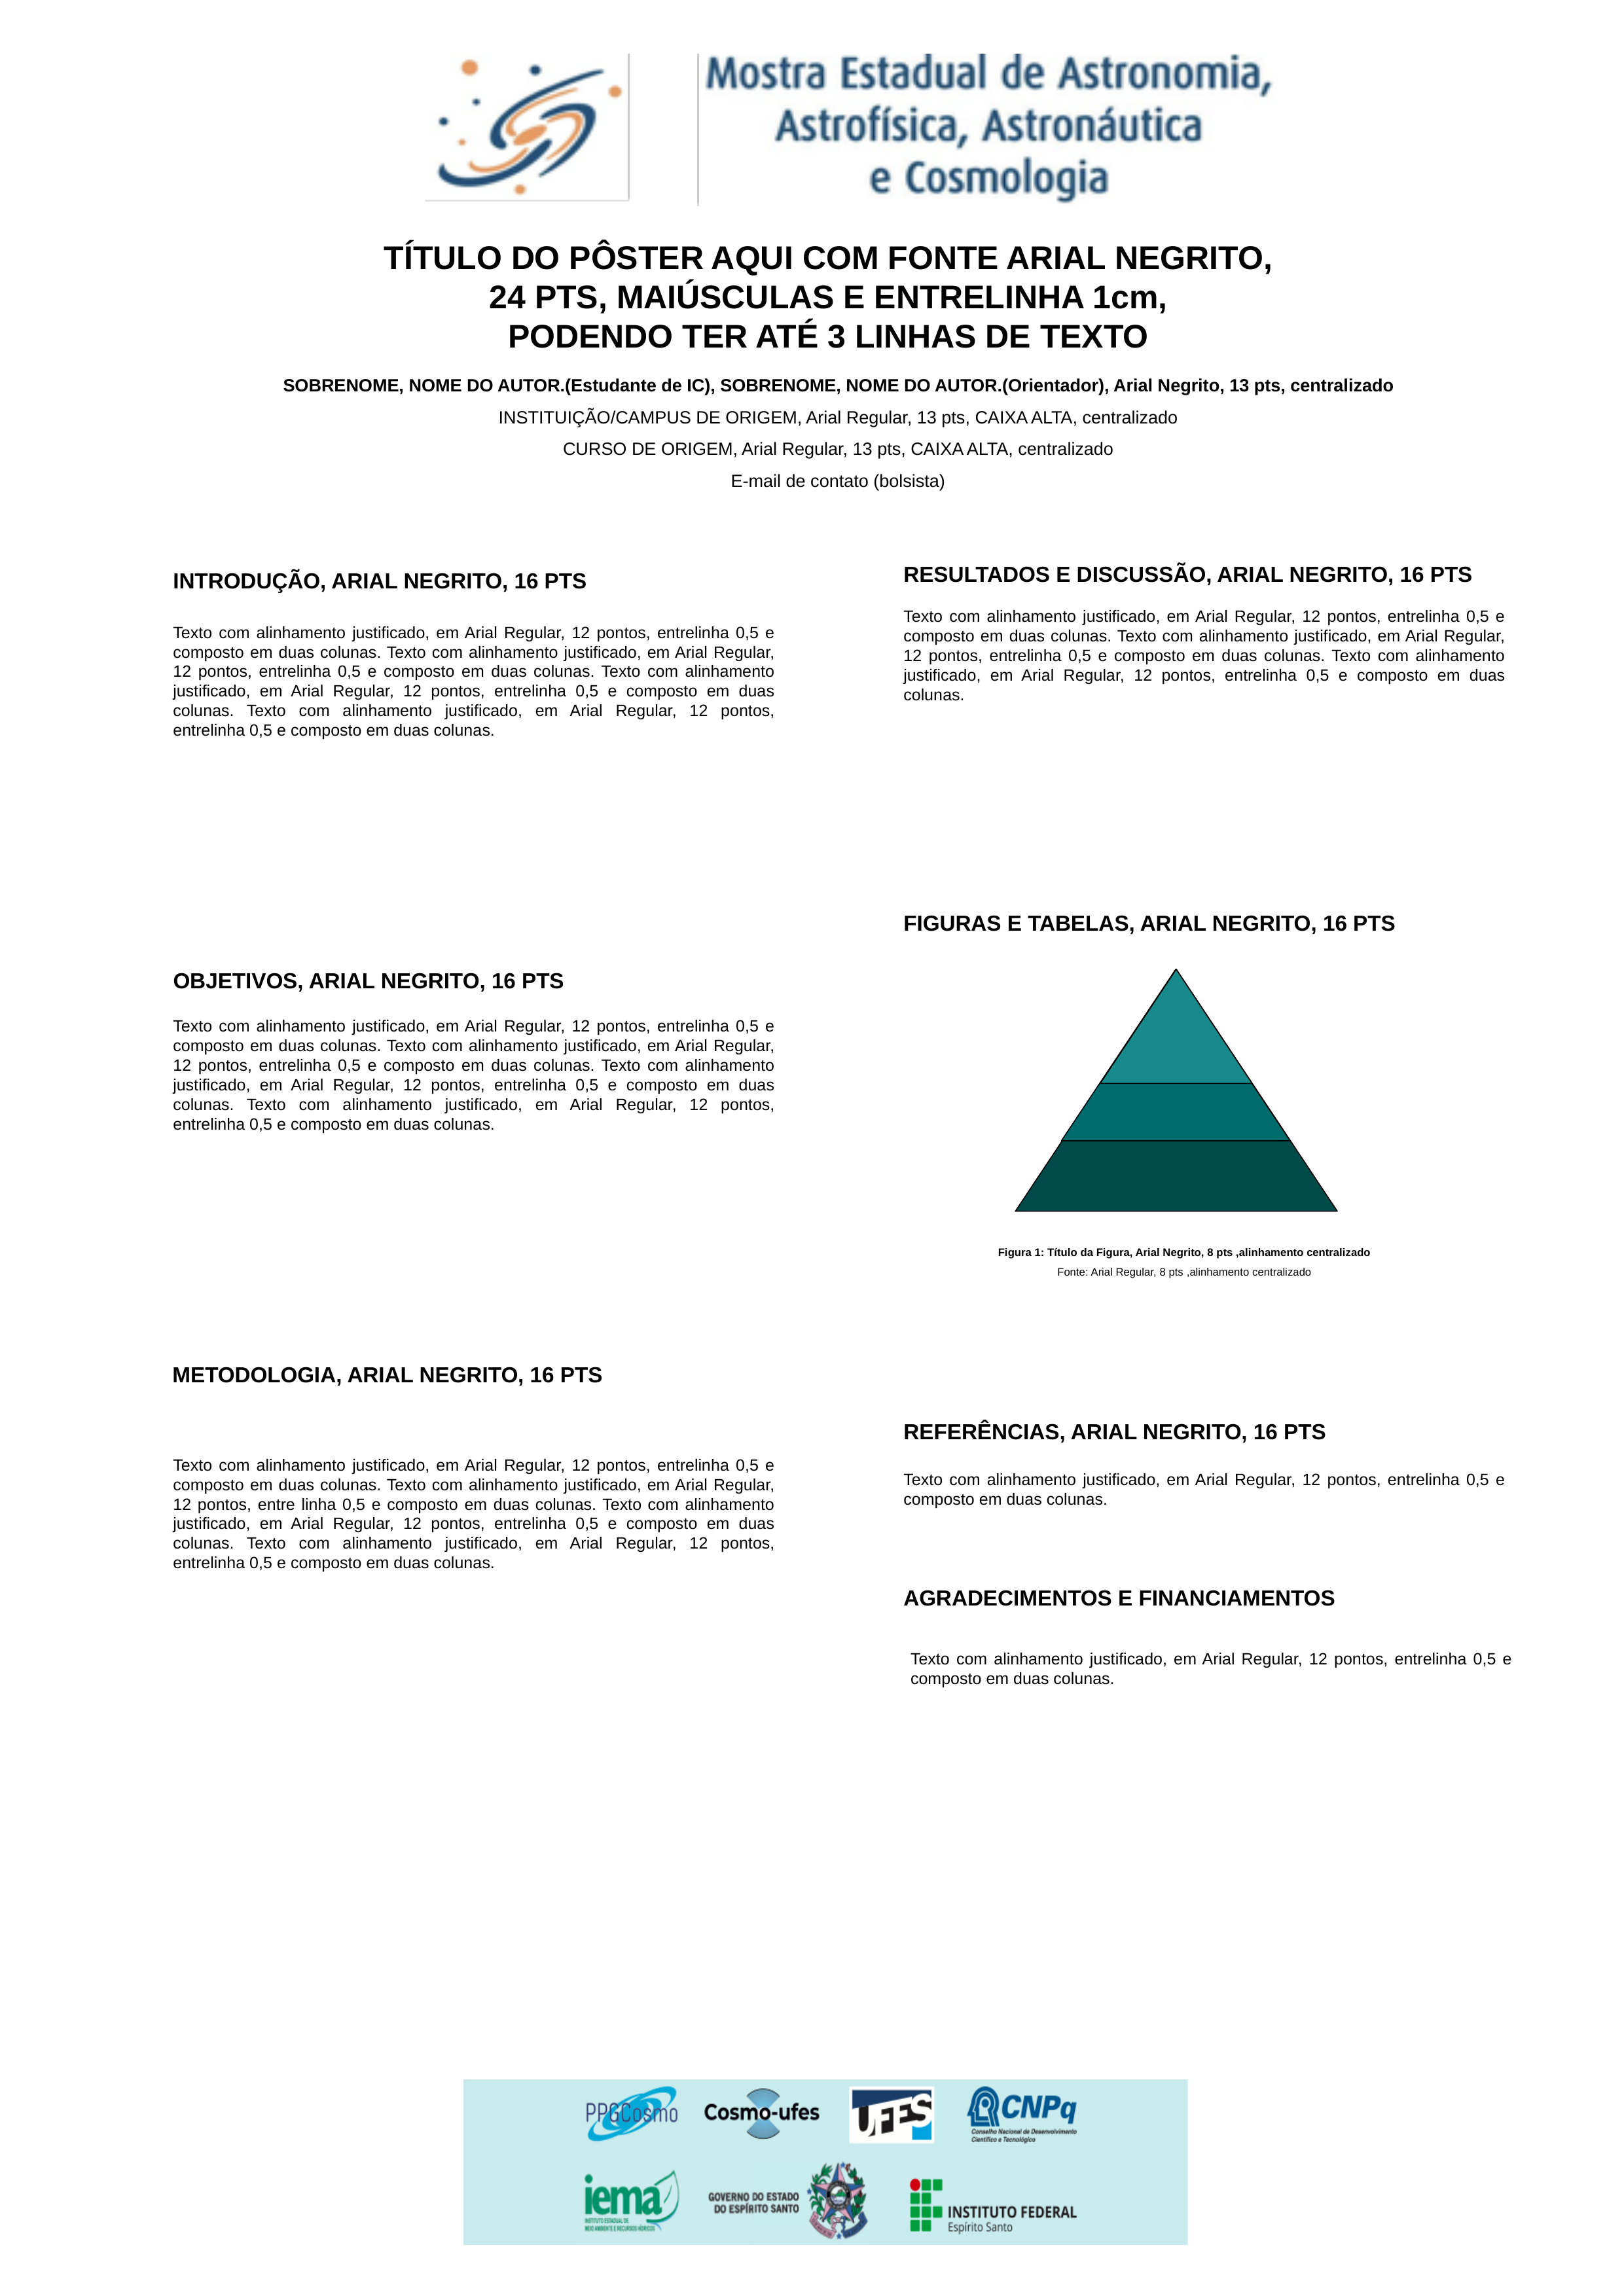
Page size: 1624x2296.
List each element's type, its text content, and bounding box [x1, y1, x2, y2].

text_box METODOLOGIA, ARIAL NEGRITO, 16 PTS [139, 1355, 785, 1415]
text_box Texto com alinhamento justificado, em Arial Regular, 12 pontos, entrelinha 0,5 e composto em duas colunas. Texto com alinhamento justificado, em Arial Regular, 12 pontos, entrelinha 0,5 e composto em duas colunas. Texto com alinhamento justificado, em Arial Regular, 12 pontos, entrelinha 0,5 e composto em duas colunas. [871, 601, 1517, 1005]
picture [425, 54, 1276, 206]
text_box [1015, 1005, 1338, 1211]
text_box REFERÊNCIAS, ARIAL NEGRITO, 16 PTS [871, 1400, 1517, 1460]
text_box AGRADECIMENTOS E FINANCIAMENTOS [871, 1579, 1547, 1638]
text_box OBJETIVOS, ARIAL NEGRITO, 16 PTS [140, 948, 786, 1008]
text_box Figura 1: Título da Figura, Arial Negrito, 8 pts ,alinhamento centralizado Fonte: Arial Regular, 8 pts ,alinhamento centralizado [850, 1234, 1496, 1330]
text_box Texto com alinhamento justificado, em Arial Regular, 12 pontos, entrelinha 0,5 e composto em duas colunas. Texto com alinhamento justificado, em Arial Regular, 12 pontos, entre linha 0,5 e composto em duas colunas. Texto com alinhamento justificado, em Arial Regular, 12 pontos, entrelinha 0,5 e composto em duas colunas. Texto com alinhamento justificado, em Arial Regular, 12 pontos, entrelinha 0,5 e composto em duas colunas. [140, 1449, 786, 1854]
text_box SOBRENOME, NOME DO AUTOR.(Estudante de IC), SOBRENOME, NOME DO AUTOR.(Orientador), Arial Negrito, 13 pts, centralizado INSTITUIÇÃO/CAMPUS DE ORIGEM, Arial Regular, 13 pts, CAIXA ALTA, centralizado CURSO DE ORIGEM, Arial Regular, 13 pts, CAIXA ALTA, centralizado E-mail de contato (bolsista) [153, 358, 1500, 537]
text_box Texto com alinhamento justificado, em Arial Regular, 12 pontos, entrelinha 0,5 e composto em duas colunas. [877, 1643, 1523, 1740]
text_box Texto com alinhamento justificado, em Arial Regular, 12 pontos, entrelinha 0,5 e composto em duas colunas. Texto com alinhamento justificado, em Arial Regular, 12 pontos, entrelinha 0,5 e composto em duas colunas. Texto com alinhamento justificado, em Arial Regular, 12 pontos, entrelinha 0,5 e composto em duas colunas. Texto com alinhamento justificado, em Arial Regular, 12 pontos, entrelinha 0,5 e composto em duas colunas. [140, 1011, 786, 1415]
text_box INTRODUÇÃO, ARIAL NEGRITO, 16 PTS [140, 548, 786, 608]
text_box RESULTADOS E DISCUSSÃO, ARIAL NEGRITO, 16 PTS [871, 555, 1517, 601]
text_box Texto com alinhamento justificado, em Arial Regular, 12 pontos, entrelinha 0,5 e composto em duas colunas. Texto com alinhamento justificado, em Arial Regular, 12 pontos, entrelinha 0,5 e composto em duas colunas. Texto com alinhamento justificado, em Arial Regular, 12 pontos, entrelinha 0,5 e composto em duas colunas. Texto com alinhamento justificado, em Arial Regular, 12 pontos, entrelinha 0,5 e composto em duas colunas. [140, 617, 786, 948]
picture [463, 2079, 1188, 2245]
text_box TÍTULO DO PÔSTER AQUI COM FONTE ARIAL NEGRITO, 24 PTS, MAIÚSCULAS E ENTRELINHA 1cm, PODENDO TER ATÉ 3 LINHAS DE TEXTO [143, 232, 1491, 411]
text_box Texto com alinhamento justificado, em Arial Regular, 12 pontos, entrelinha 0,5 e composto em duas colunas. [871, 1463, 1517, 1560]
